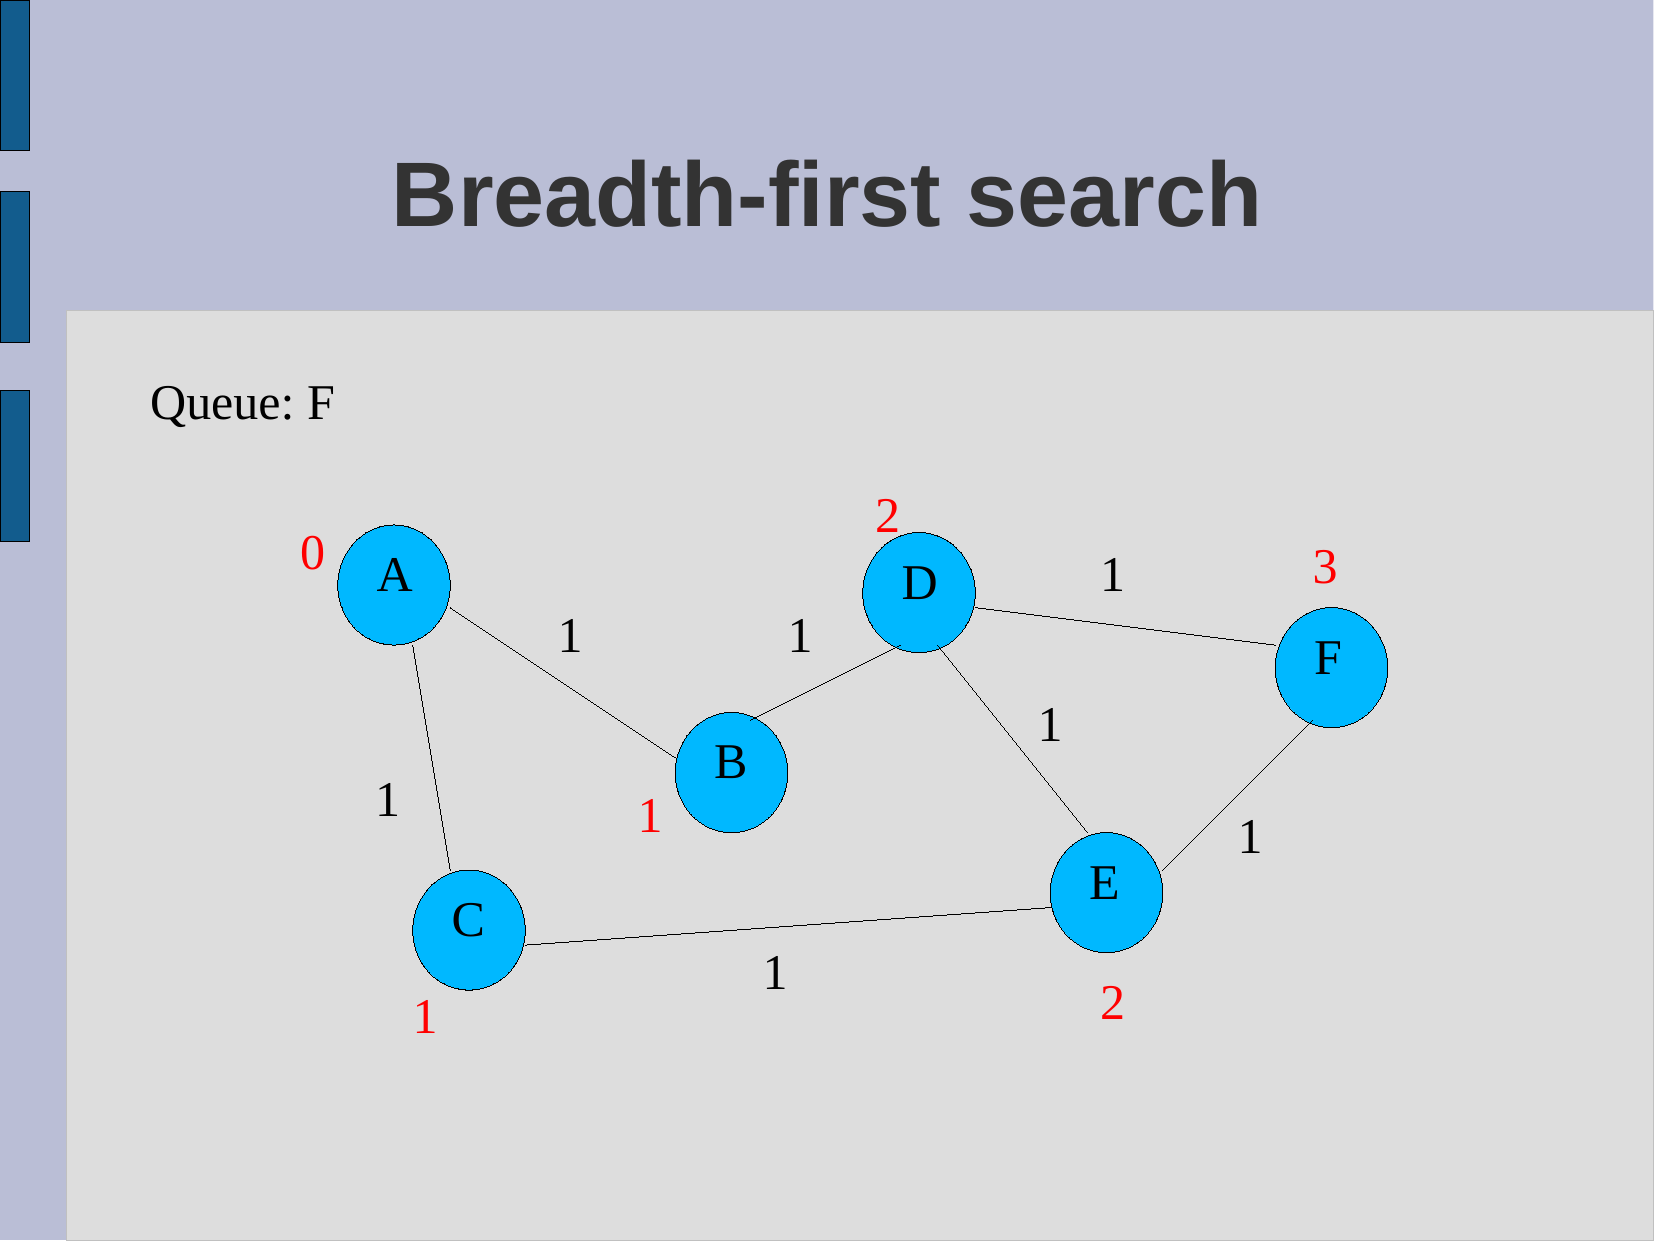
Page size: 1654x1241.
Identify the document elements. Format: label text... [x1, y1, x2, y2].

text_box E [1089, 854, 1120, 910]
text_box [675, 712, 788, 833]
text_box 1 [1100, 547, 1126, 603]
text_box D [901, 554, 938, 610]
text_box 2 [875, 487, 901, 543]
text_box 2 [1100, 975, 1126, 1031]
text_box 1 [787, 607, 813, 663]
text_box [862, 532, 976, 653]
text_box 1 [637, 787, 676, 843]
title Breadth-first search [121, 91, 1534, 299]
text_box 1 [412, 989, 438, 1045]
text_box 0 [300, 525, 326, 581]
text_box C [451, 892, 486, 948]
text_box 3 [1312, 539, 1338, 595]
text_box F [1314, 629, 1343, 685]
text_box 1 [375, 772, 401, 828]
text_box 1 [1037, 697, 1063, 753]
text_box [1050, 832, 1163, 953]
text_box B [714, 734, 748, 790]
text_box 1 [557, 607, 583, 663]
text_box Queue: F [150, 375, 336, 431]
text_box [1275, 607, 1388, 728]
text_box 1 [762, 945, 788, 1001]
text_box [412, 870, 526, 991]
text_box [337, 524, 451, 646]
text_box 1 [1237, 809, 1263, 865]
text_box A [376, 547, 413, 603]
